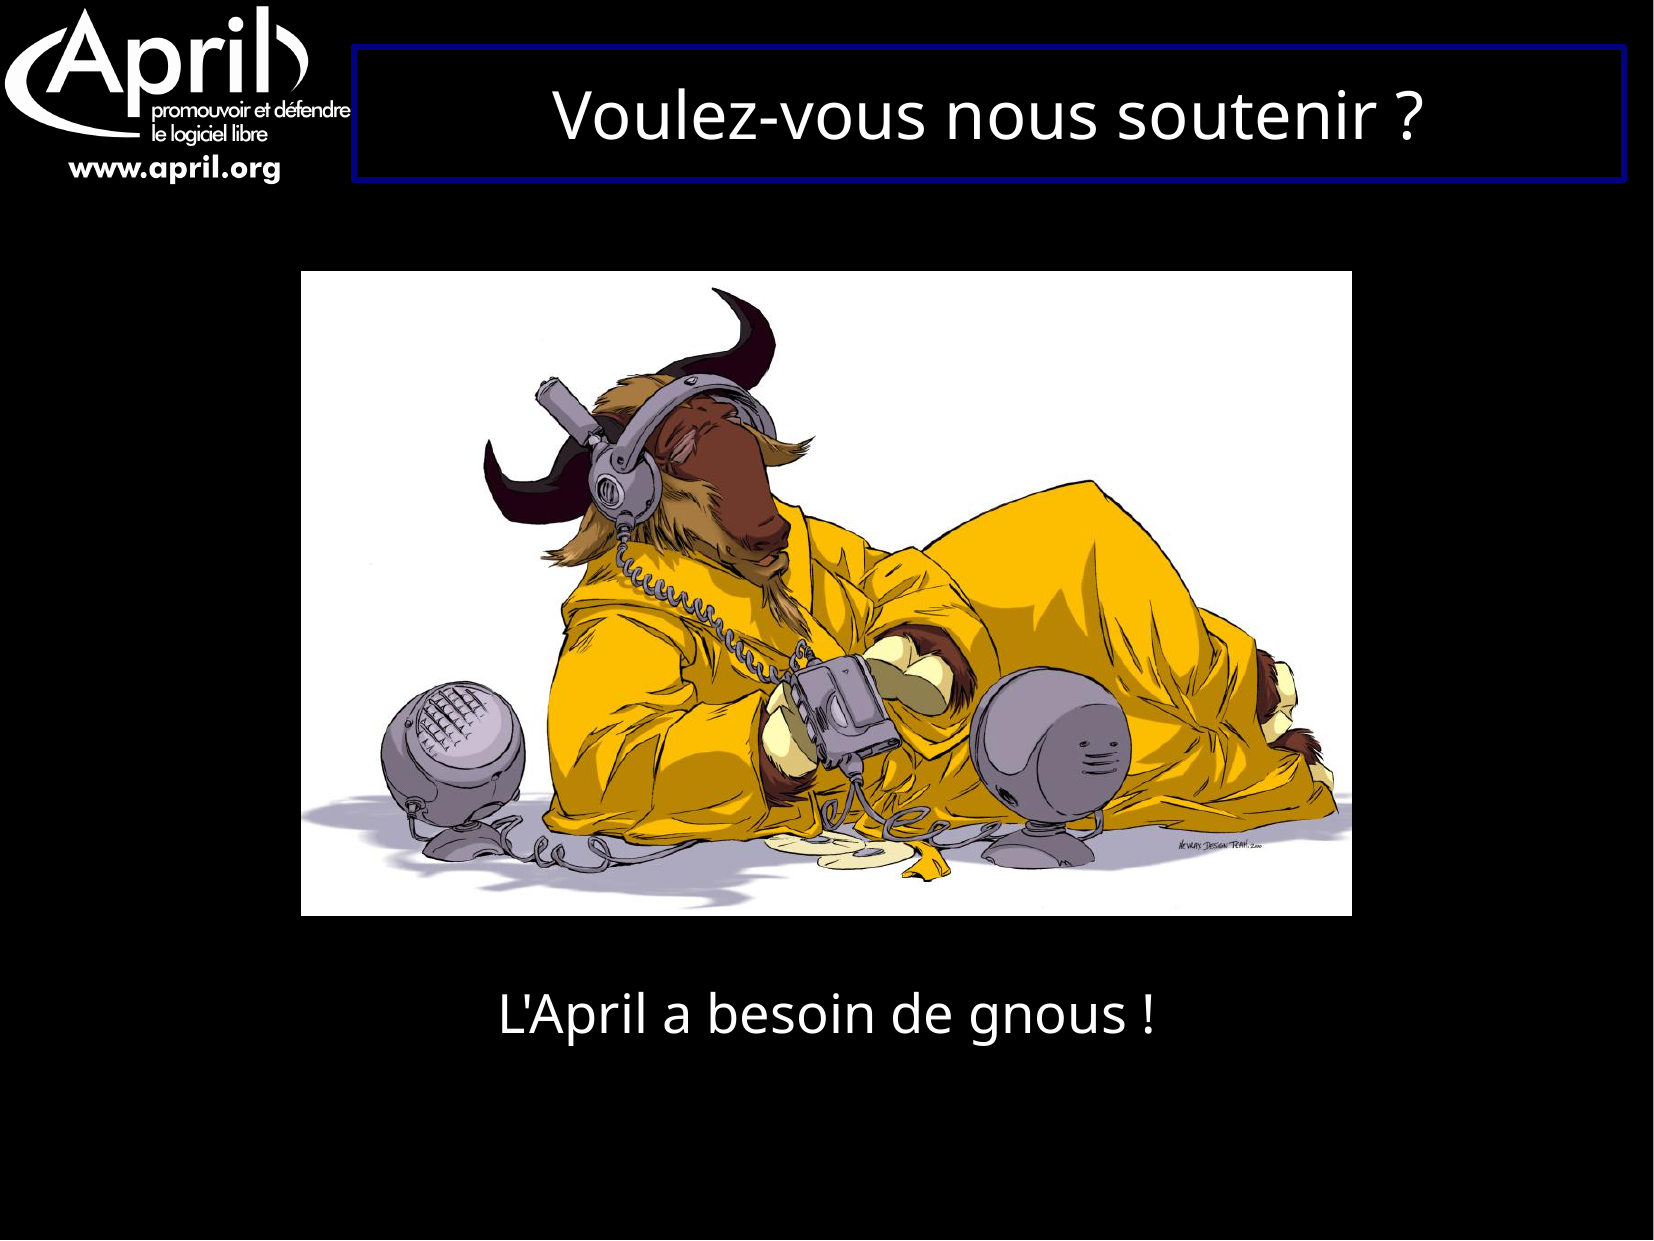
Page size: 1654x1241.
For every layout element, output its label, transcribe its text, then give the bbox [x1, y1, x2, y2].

picture [0, 0, 355, 200]
text_box L'April a besoin de gnous ! [191, 968, 1462, 1047]
title Voulez-vous nous soutenir ? [354, 47, 1625, 181]
picture [301, 271, 1352, 916]
